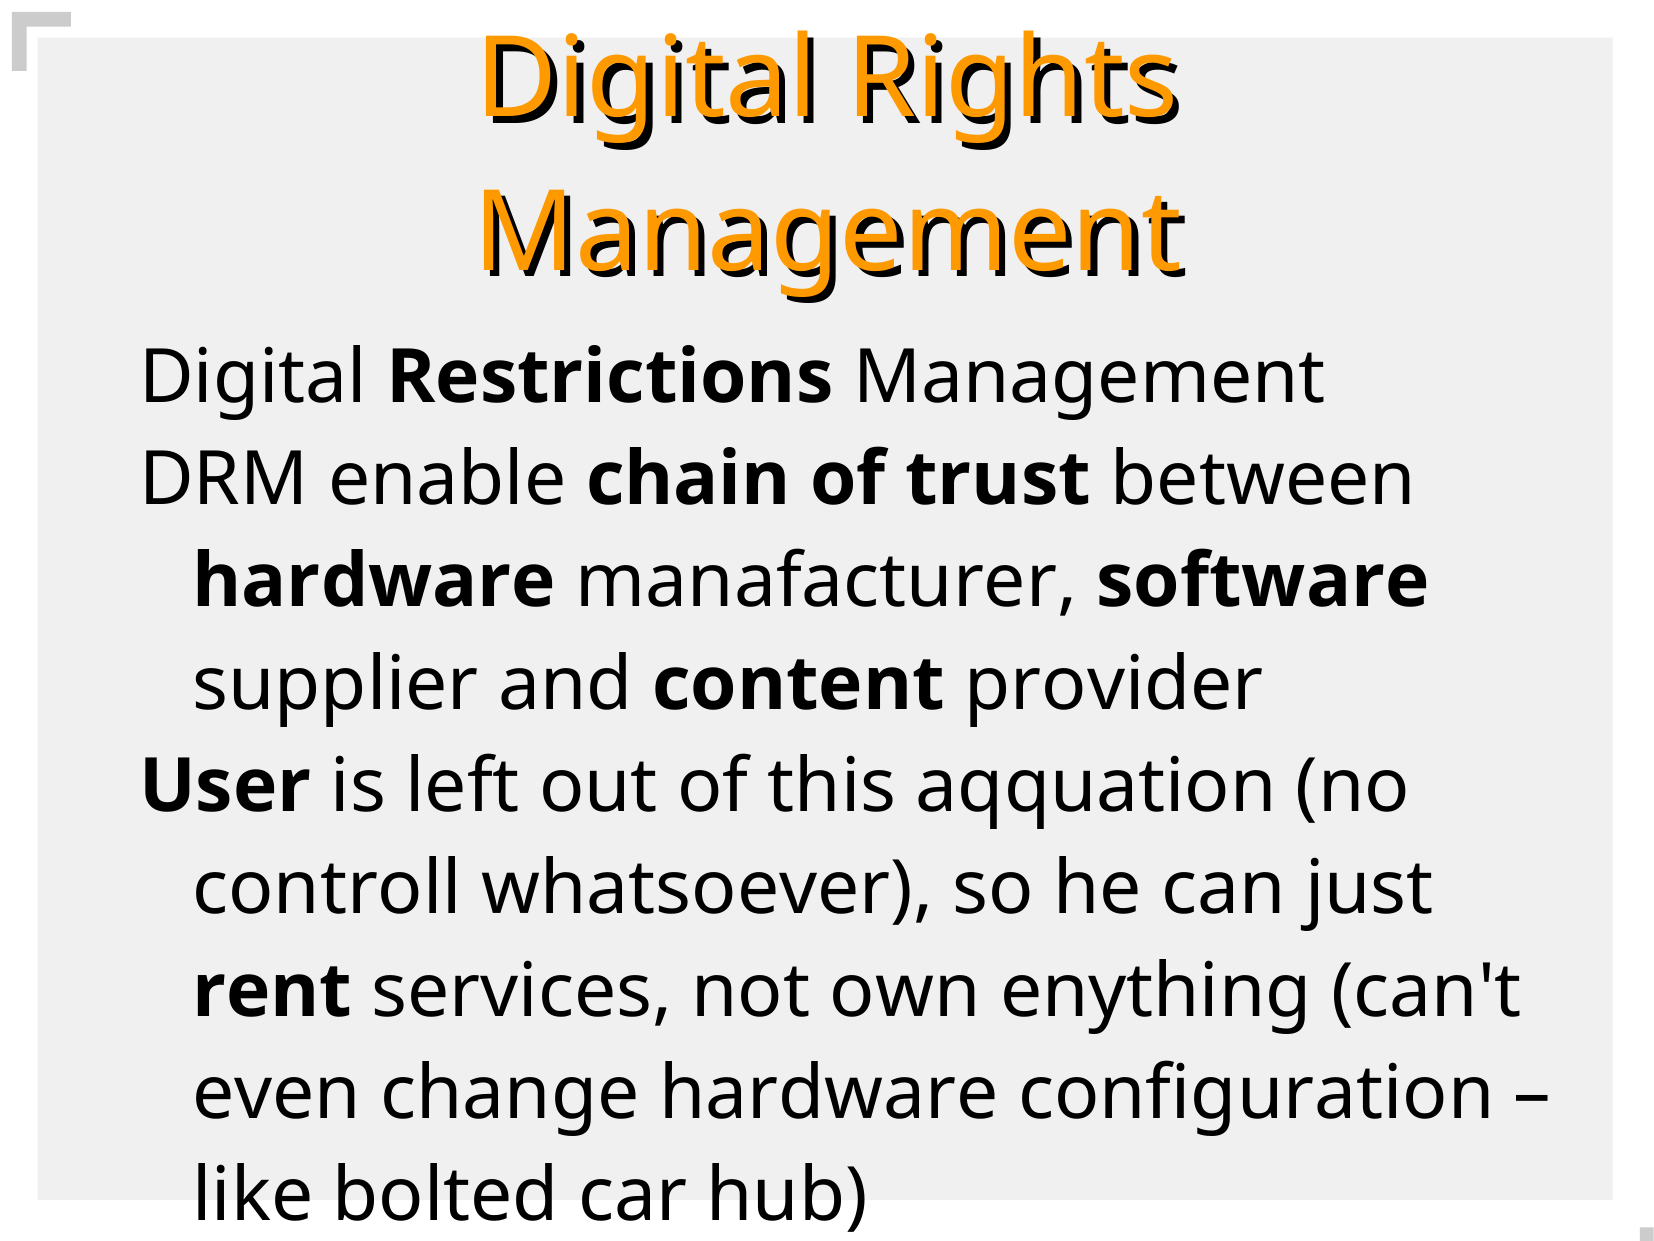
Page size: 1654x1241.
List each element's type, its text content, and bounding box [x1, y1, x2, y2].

title Digital Rights Management [121, 46, 1534, 254]
list Digital Restrictions Management DRM enable chain of trust between hardware manafacturer, software supplier and content provider User is left out of this aqquation (no controll whatsoever), so he can just rent services, not own enything (can't even change hardware configuration – like bolted car hub) [121, 322, 1561, 1132]
